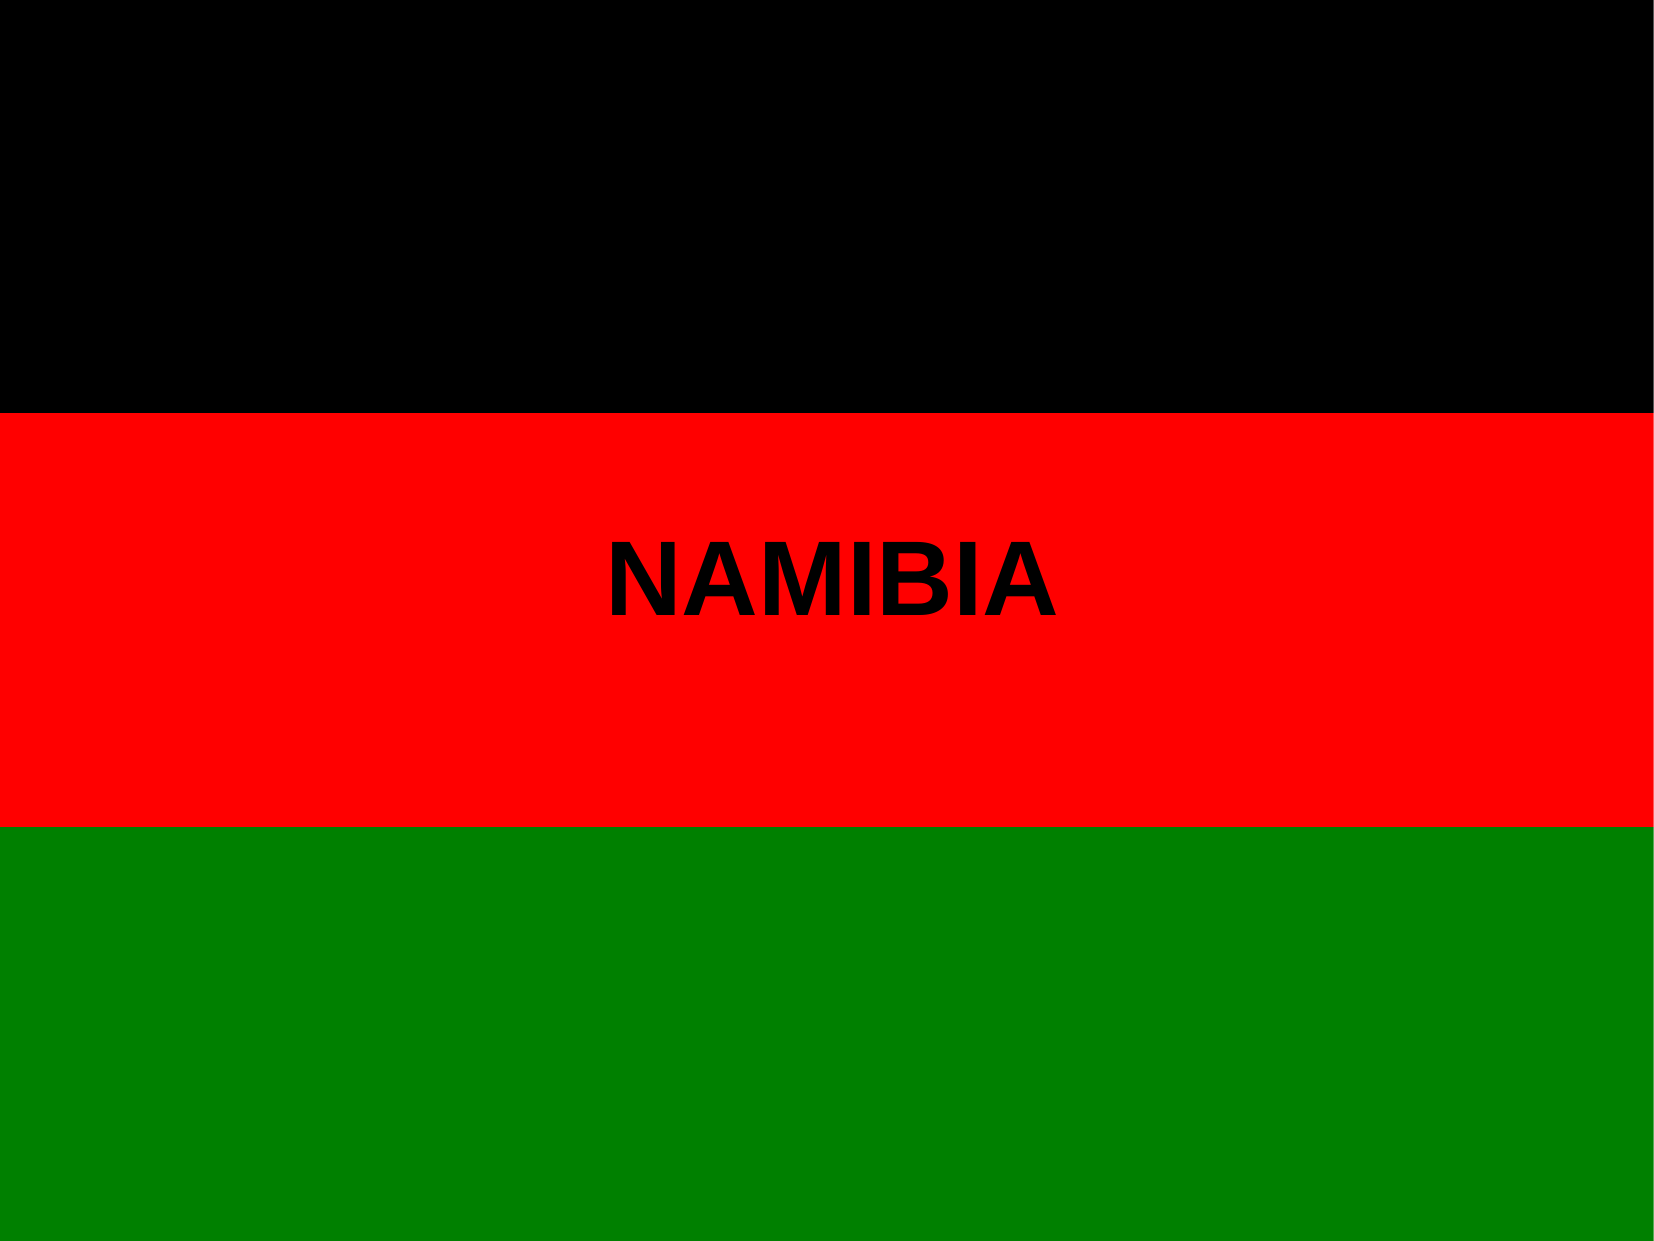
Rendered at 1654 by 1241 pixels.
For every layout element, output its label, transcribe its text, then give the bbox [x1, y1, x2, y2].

picture [0, 0, 1654, 1241]
title NAMIBIA [88, 472, 1577, 680]
